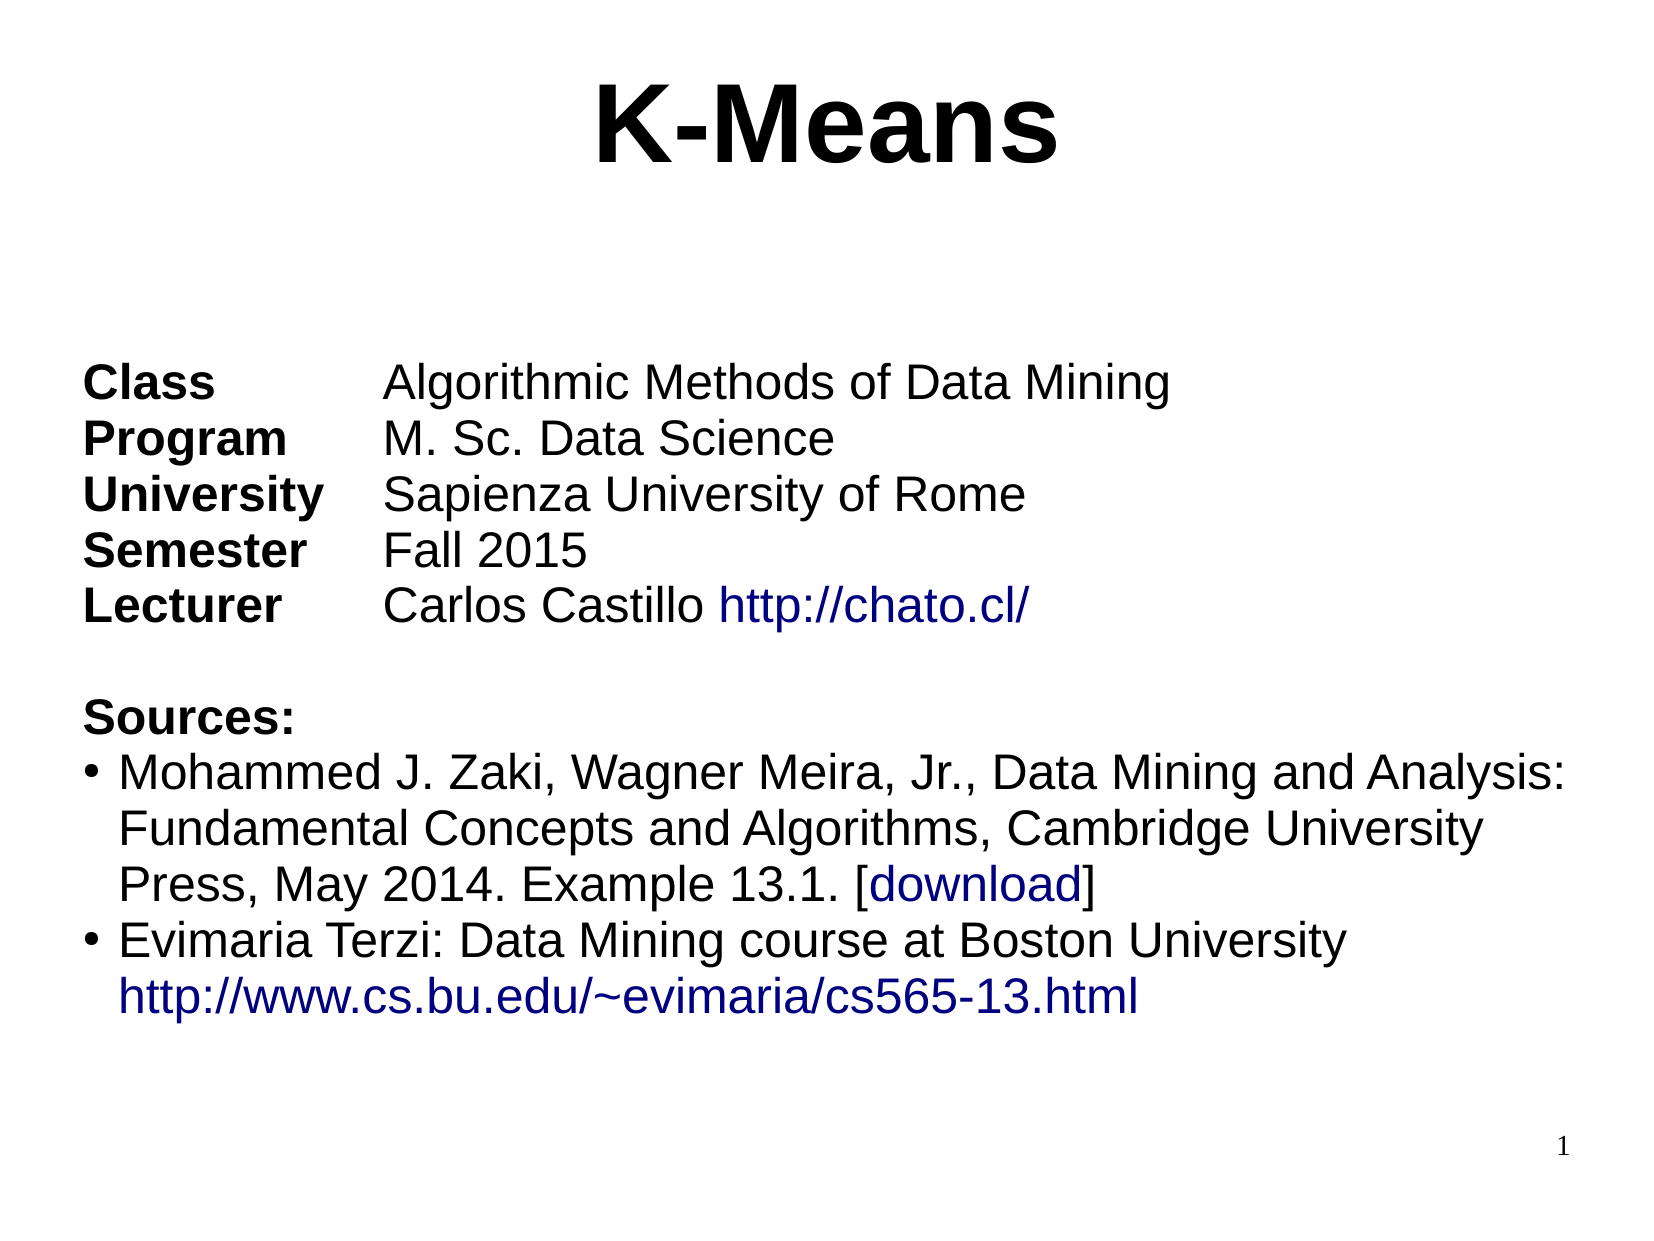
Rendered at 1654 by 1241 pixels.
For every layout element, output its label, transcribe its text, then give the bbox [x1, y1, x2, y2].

subtitle K-Means Class Algorithmic Methods of Data Mining Program M. Sc. Data Science University Sapienza University of Rome Semester Fall 2015 Lecturer Carlos Castillo http://chato.cl/ Sources: Mohammed J. Zaki, Wagner Meira, Jr., Data Mining and Analysis: Fundamental Concepts and Algorithms, Cambridge University Press, May 2014. Example 13.1. [download] Evimaria Terzi: Data Mining course at Boston University http://www.cs.bu.edu/~evimaria/cs565-13.html [82, 49, 1571, 1111]
chart [769, 591, 888, 651]
